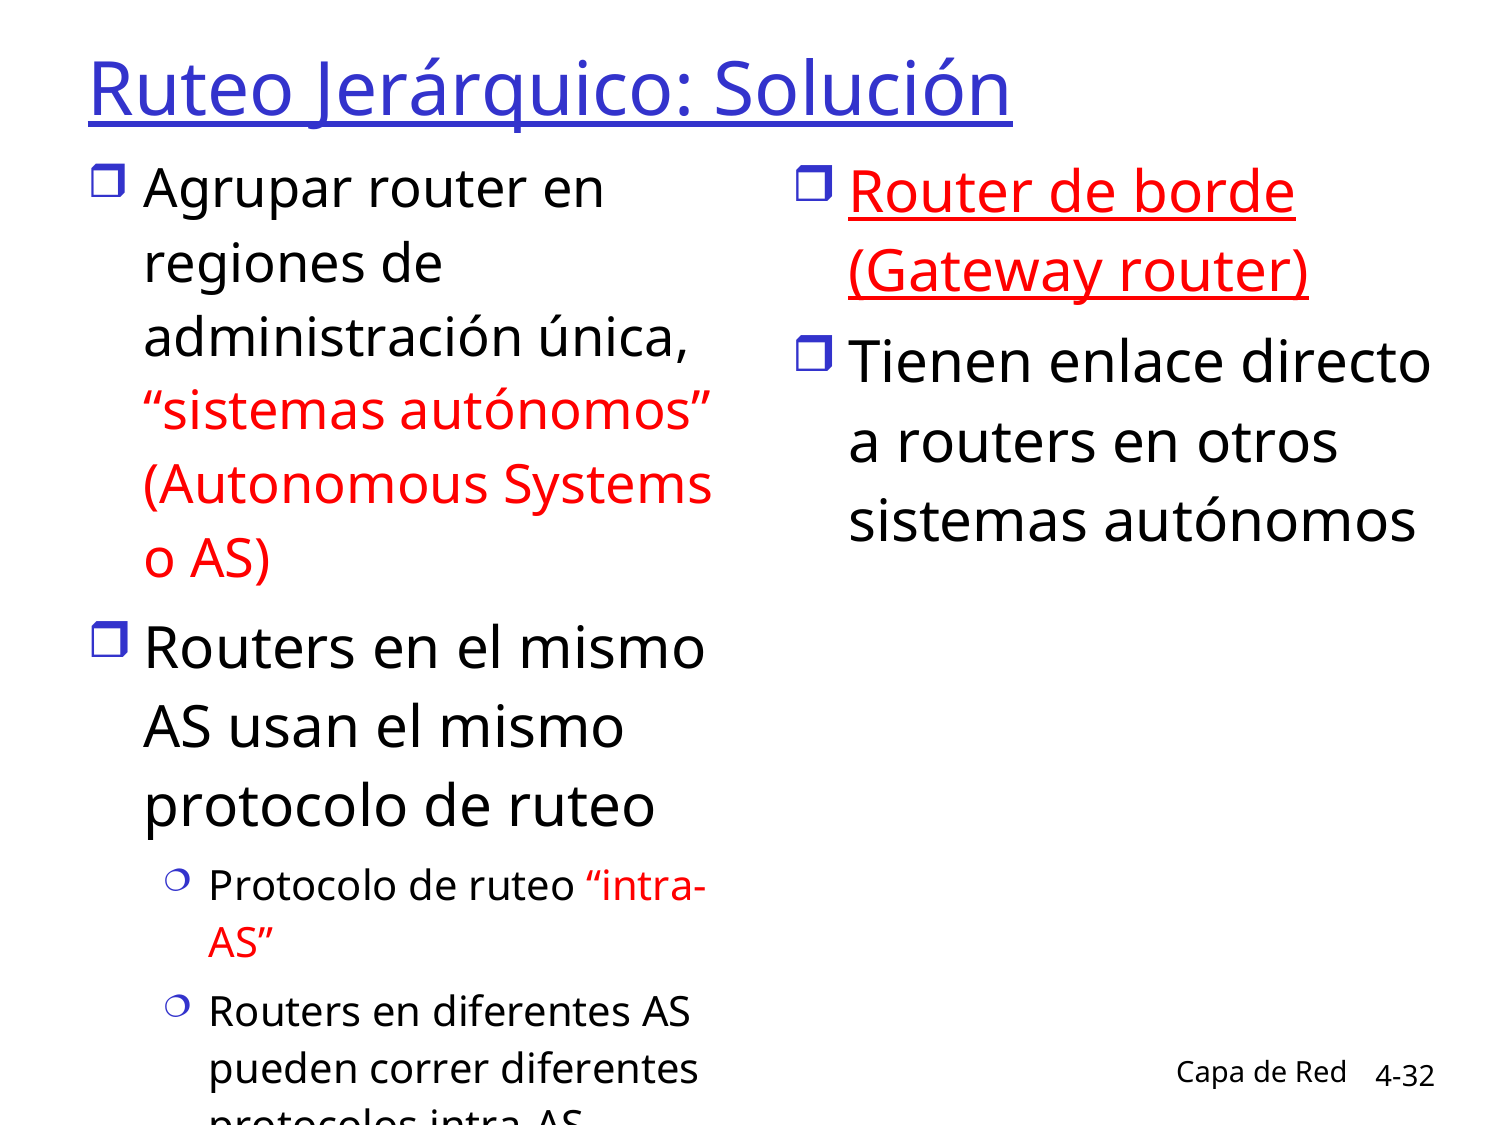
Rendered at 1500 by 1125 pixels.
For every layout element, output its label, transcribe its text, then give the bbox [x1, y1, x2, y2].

list Agrupar router en regiones de administración única, “sistemas autónomos” (Autonomous Systems o AS) Routers en el mismo AS usan el mismo protocolo de ruteo Protocolo de ruteo “intra-AS” Routers en diferentes AS pueden correr diferentes protocolos intra-AS [87, 149, 759, 1080]
list Router de borde (Gateway router) Tienen enlace directo a routers en otros sistemas autónomos [792, 149, 1464, 1051]
title Ruteo Jerárquico: Solución [87, 23, 1363, 151]
